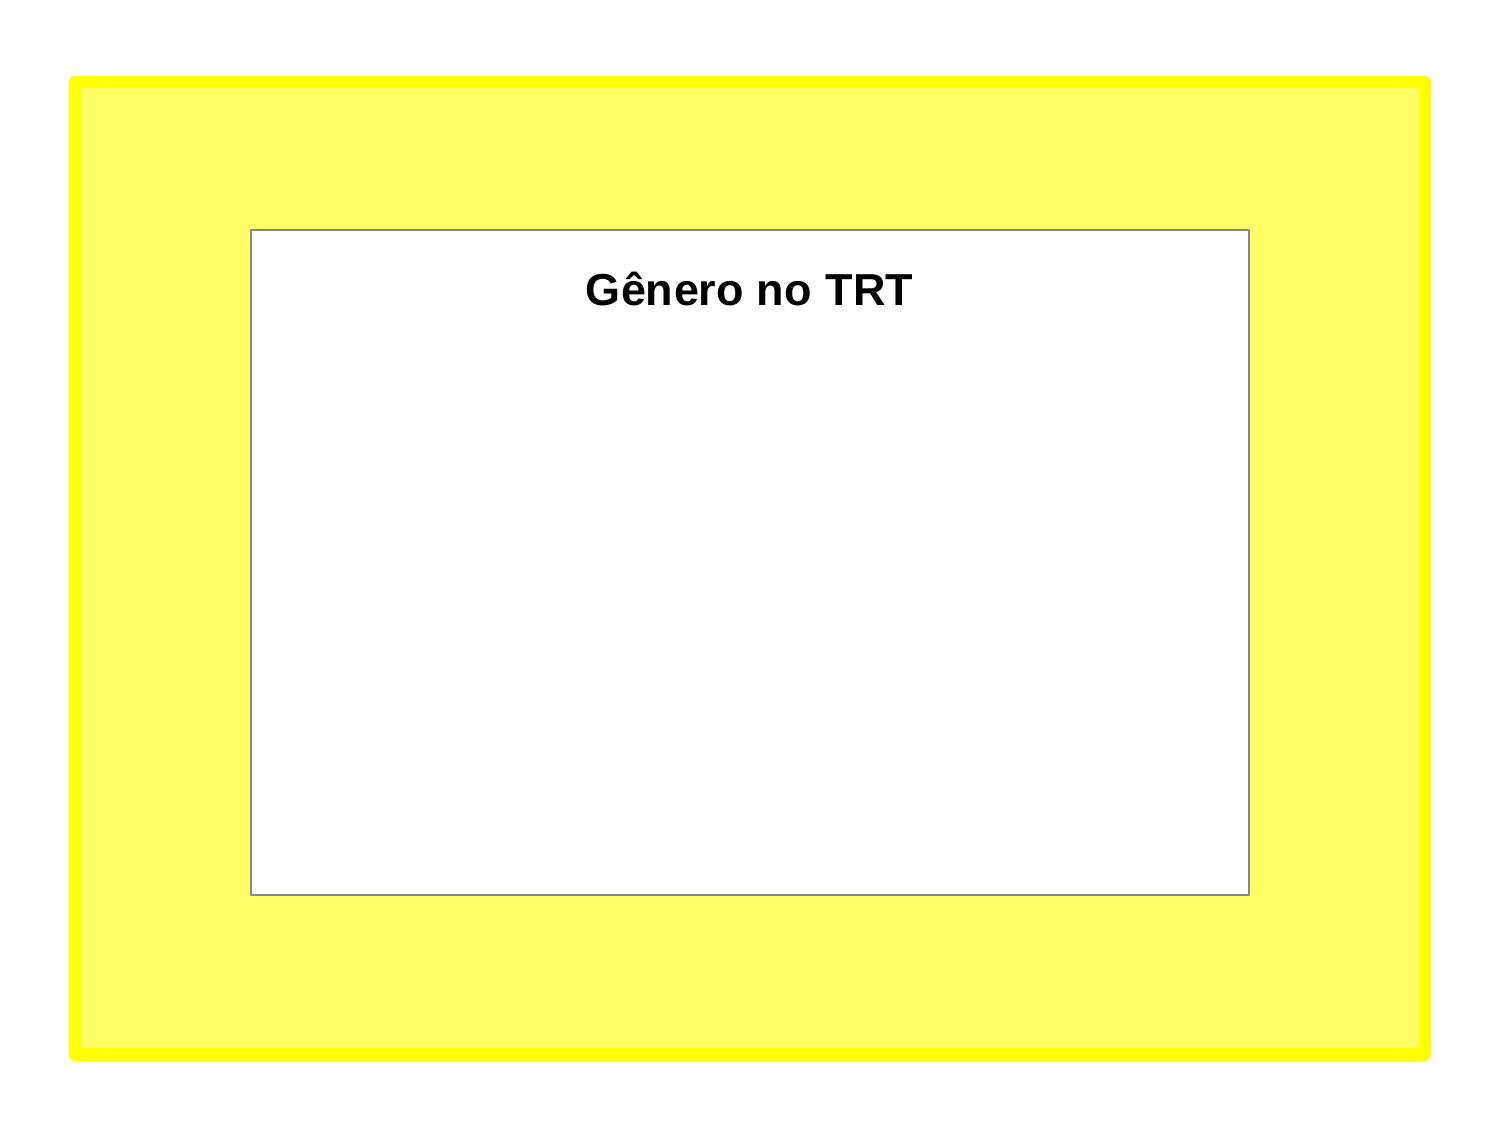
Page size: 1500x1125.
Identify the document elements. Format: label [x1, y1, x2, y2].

text_box [74, 81, 1425, 1055]
chart [249, 229, 1250, 896]
